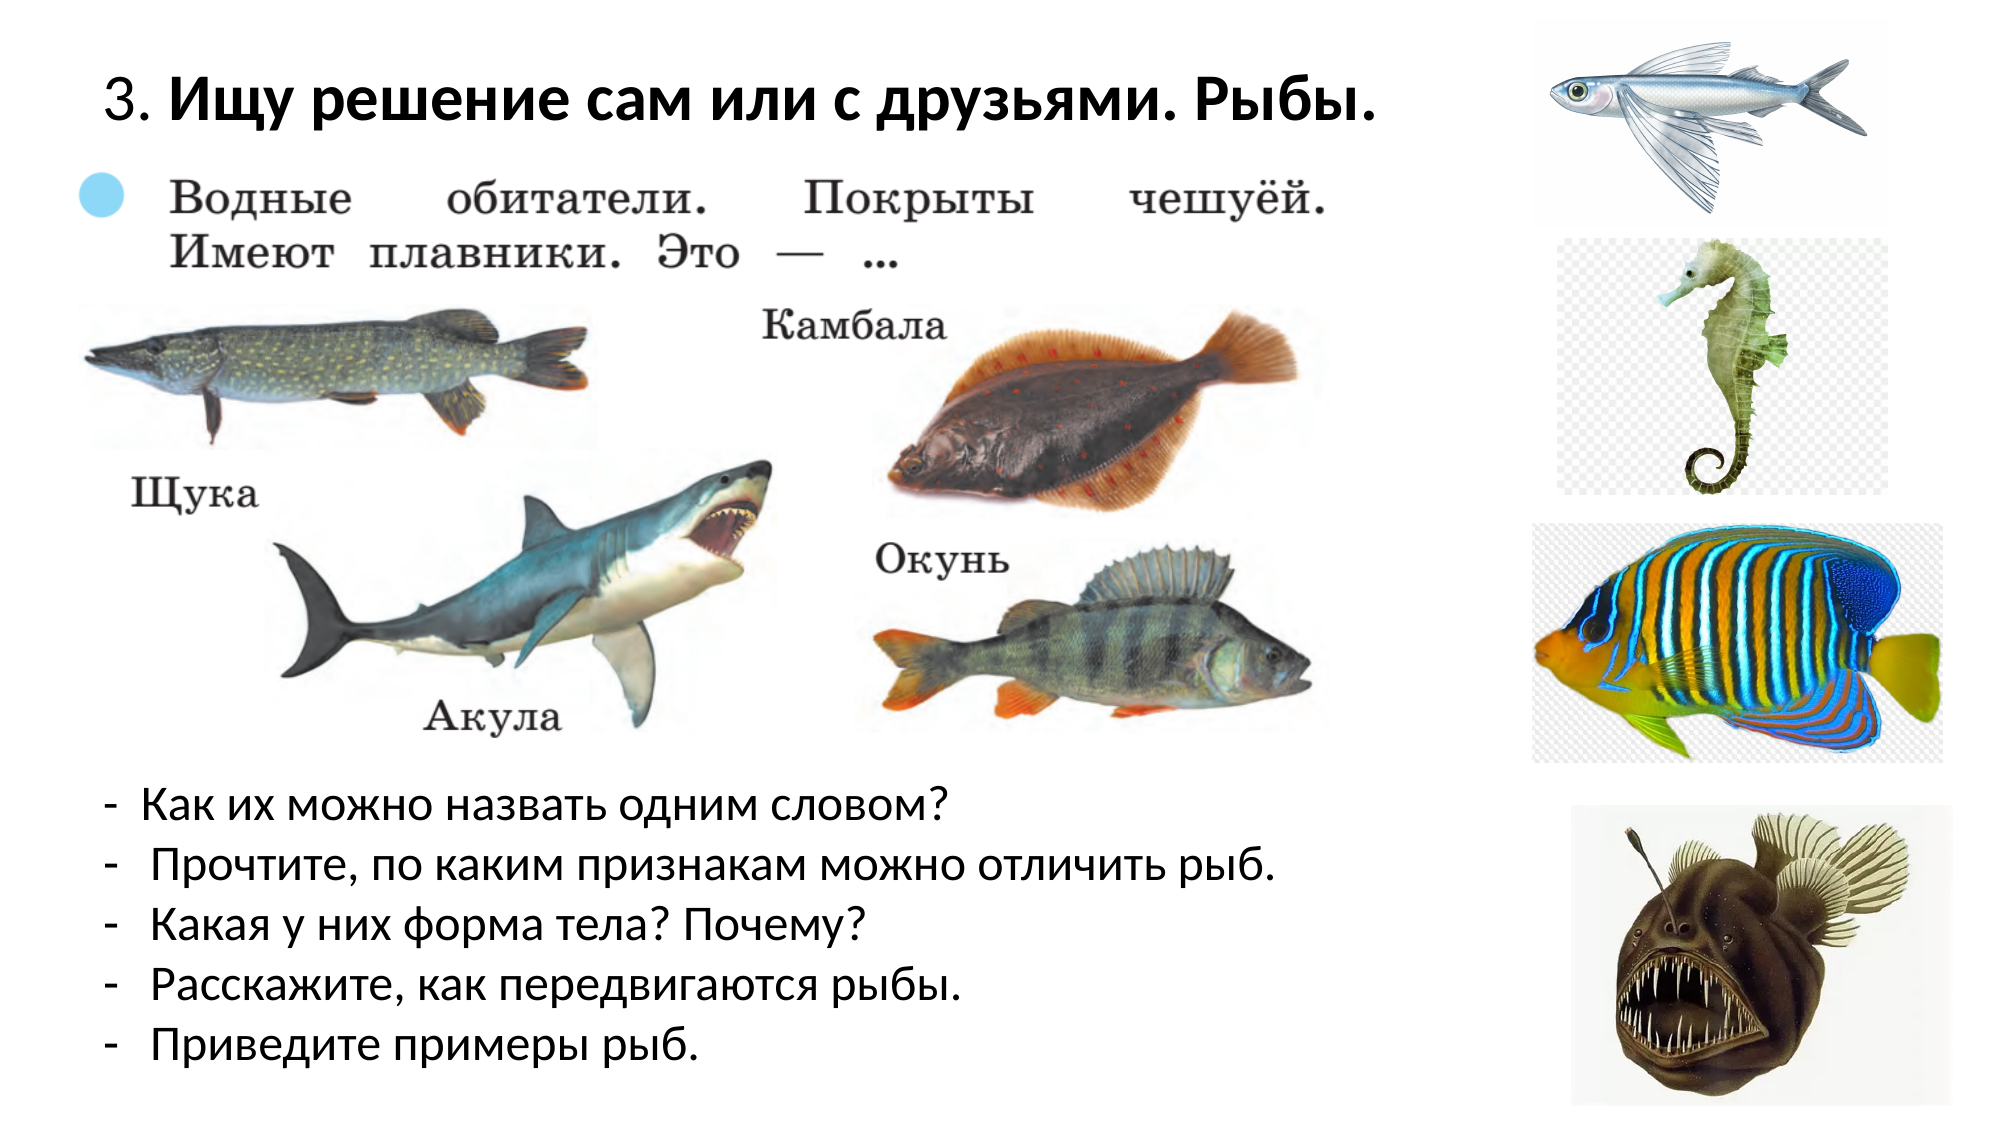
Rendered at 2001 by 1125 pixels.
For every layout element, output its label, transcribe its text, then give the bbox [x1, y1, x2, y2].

picture [1532, 19, 1888, 227]
picture [30, 163, 1378, 742]
picture [1532, 523, 1943, 764]
picture [1571, 805, 1953, 1106]
text_box - Как их можно назвать одним словом? Прочтите, по каким признакам можно отличить рыб. Какая у них форма тела? Почему? Расскажите, как передвигаются рыбы. Приведите примеры рыб. [88, 763, 1549, 1078]
picture [1557, 238, 1888, 495]
text_box 3. Ищу решение сам или с друзьями. Рыбы. [88, 46, 1409, 141]
